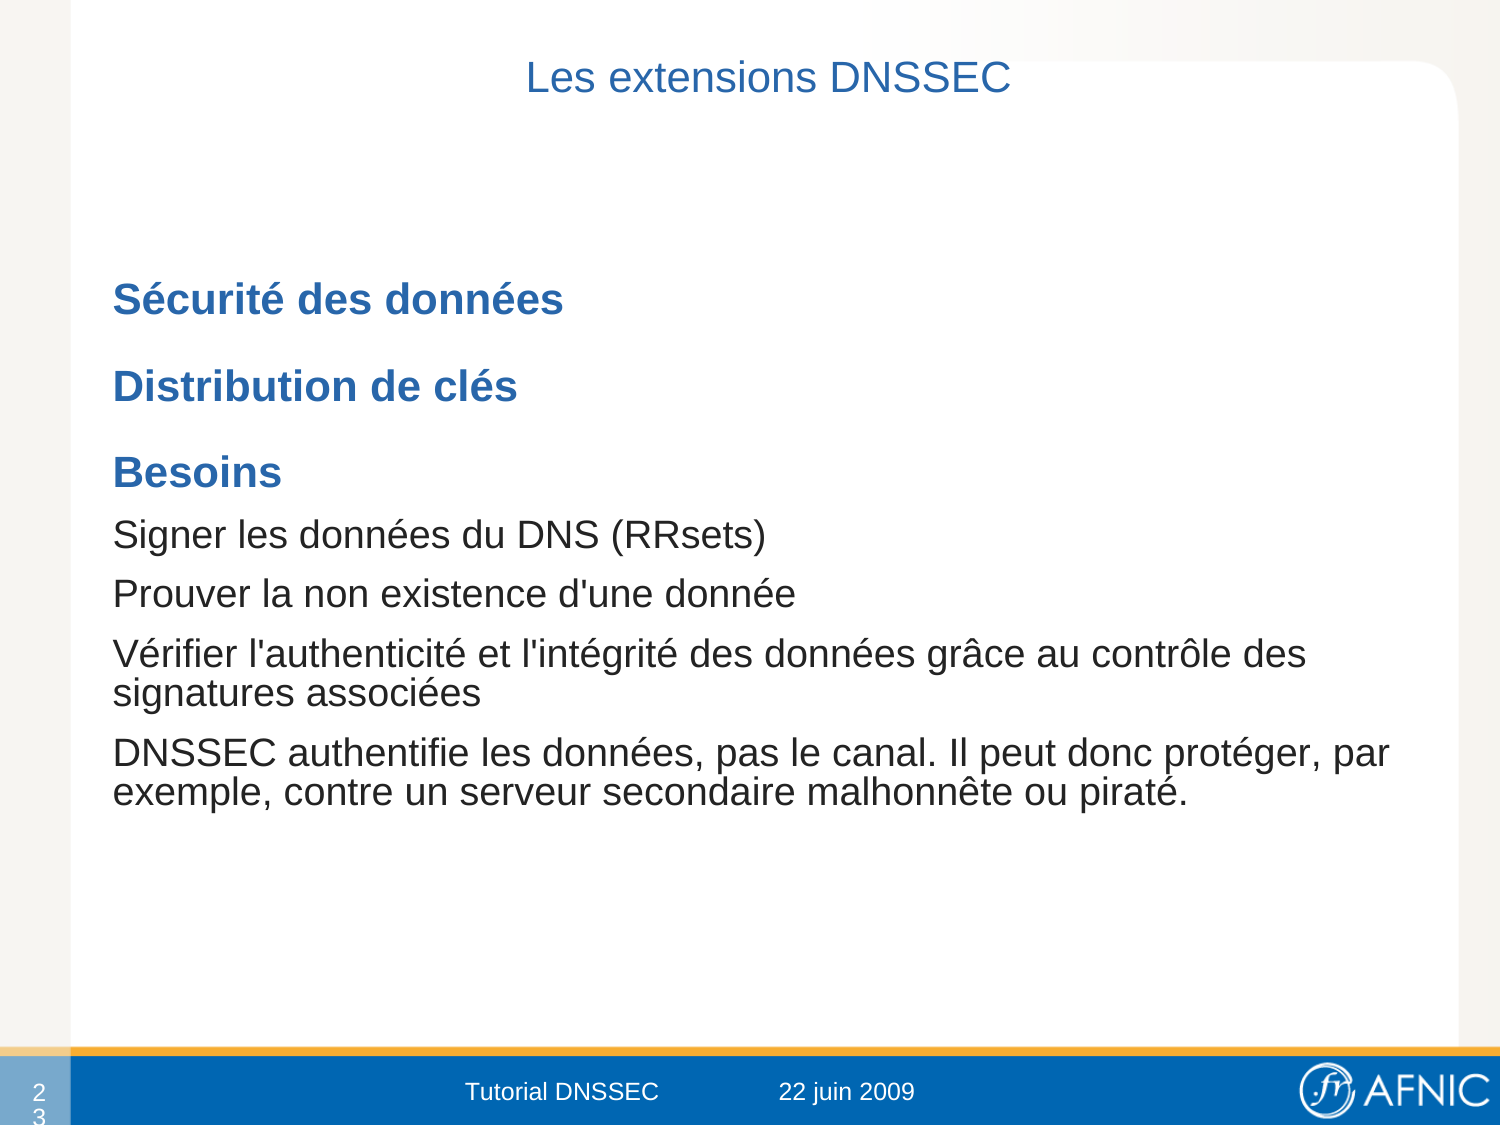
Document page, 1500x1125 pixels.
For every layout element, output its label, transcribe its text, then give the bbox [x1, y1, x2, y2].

list Sécurité des données Distribution de clés Besoins Signer les données du DNS (RRsets) Prouver la non existence d'une donnée Vérifier l'authenticité et l'intégrité des données grâce au contrôle des signatures associées DNSSEC authentifie les données, pas le canal. Il peut donc protéger, par exemple, contre un serveur secondaire malhonnête ou piraté. [112, 266, 1426, 994]
title Les extensions DNSSEC [112, 12, 1426, 138]
picture [0, 0, 1500, 1125]
